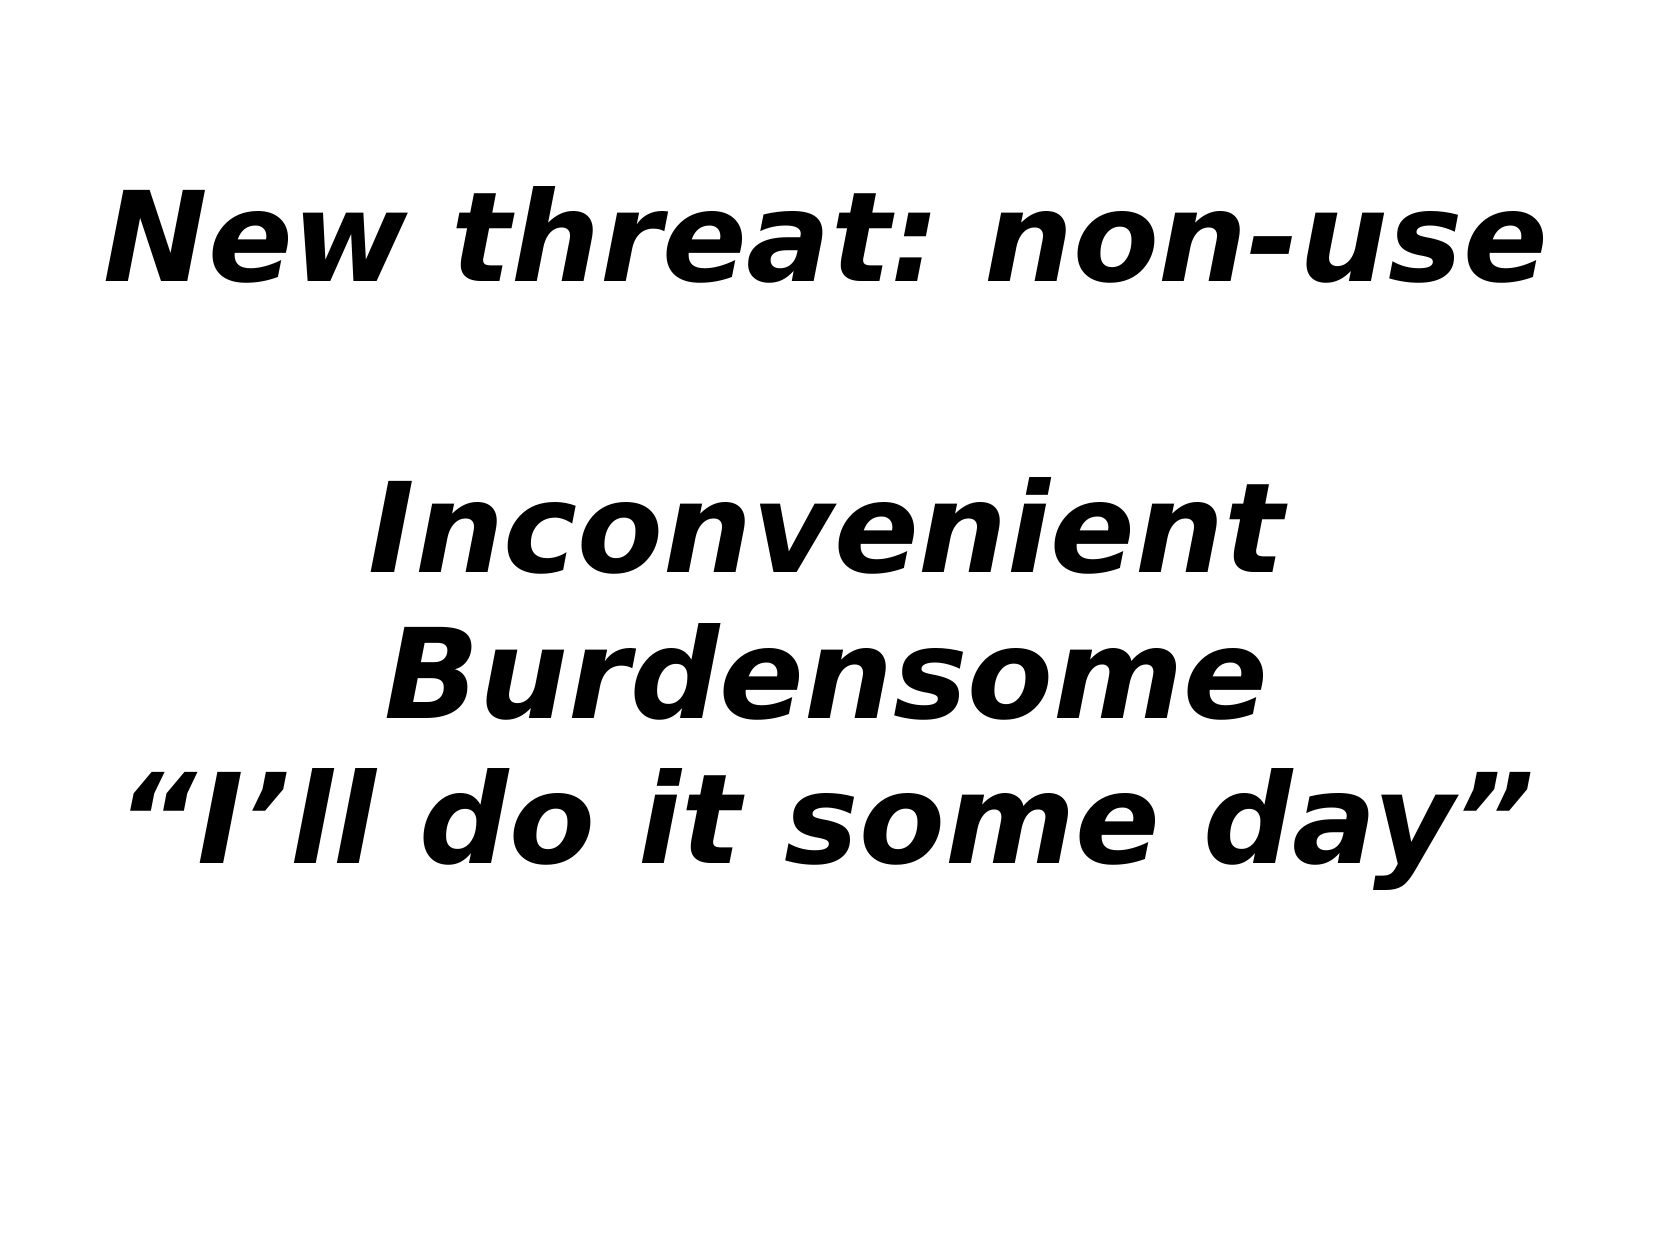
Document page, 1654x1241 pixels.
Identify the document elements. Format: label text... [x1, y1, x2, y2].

subtitle New threat: non-use Inconvenient Burdensome “I’ll do it some day” [82, 49, 1571, 1010]
